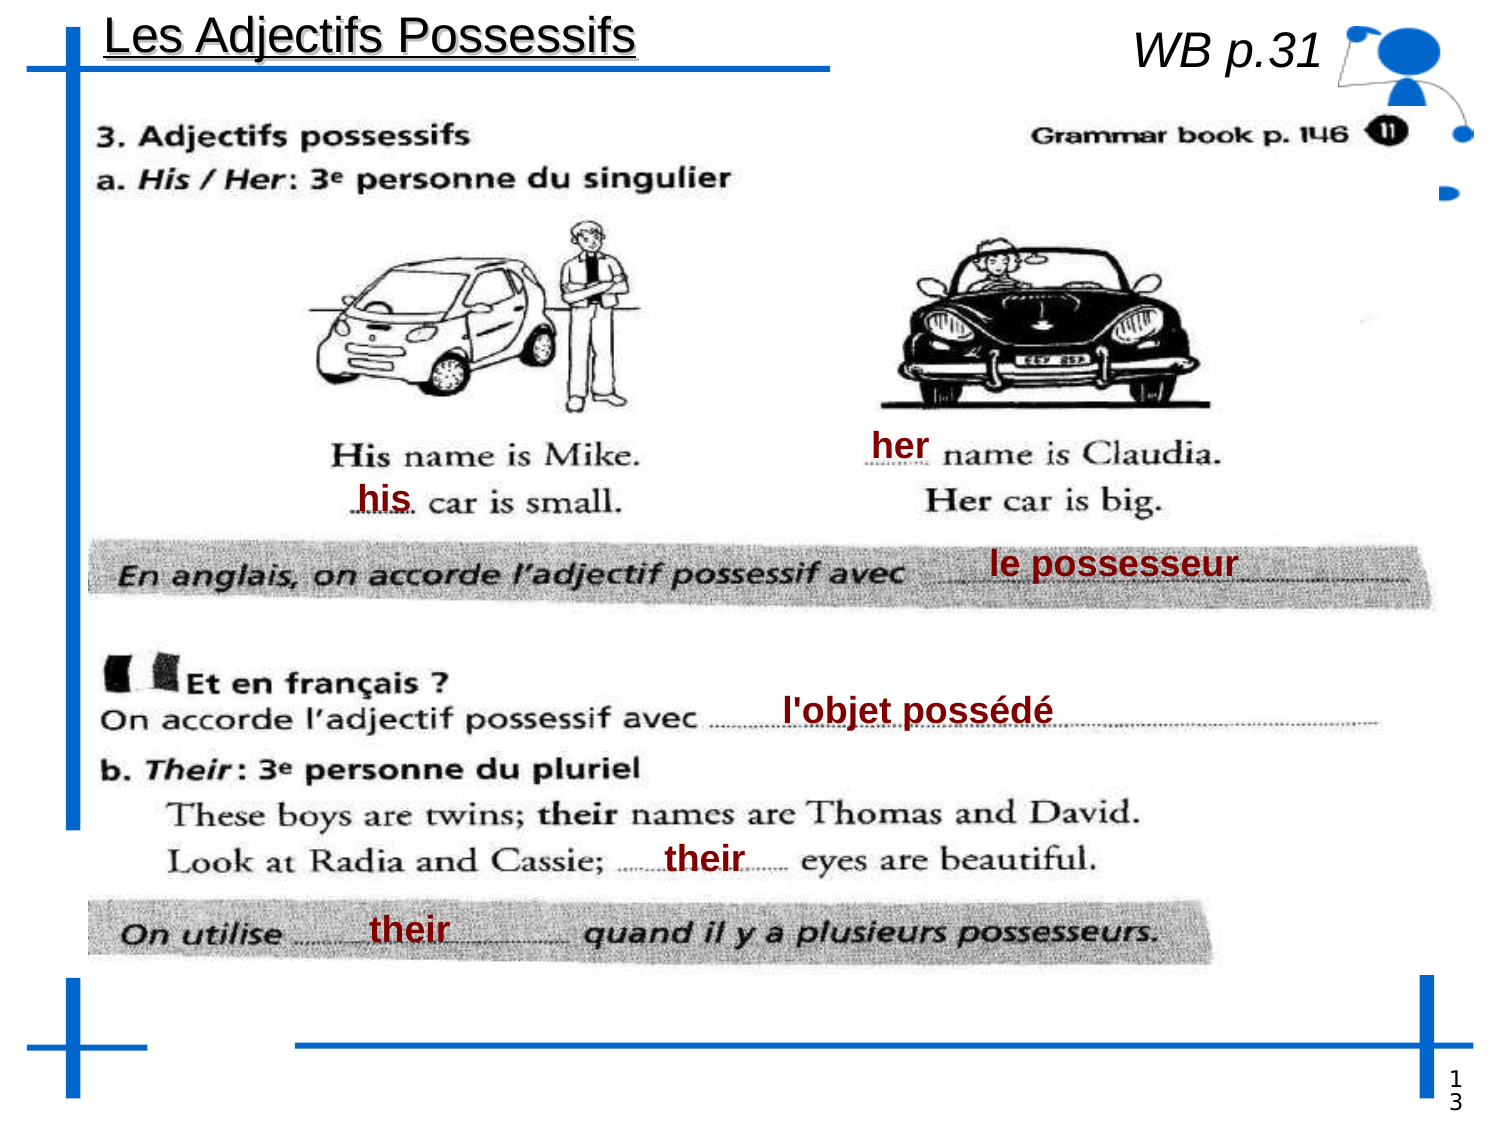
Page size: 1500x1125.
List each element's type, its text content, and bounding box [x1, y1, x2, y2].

picture [88, 101, 1474, 975]
text_box le possesseur [974, 531, 1254, 592]
text_box their [354, 897, 466, 958]
text_box their [649, 826, 761, 887]
text_box WB p.31 [1131, 0, 1481, 101]
text_box l'objet possédé [767, 679, 1070, 739]
text_box her [856, 413, 945, 474]
text_box his [342, 466, 427, 527]
title Les Adjectifs Possessifs [88, 0, 680, 72]
